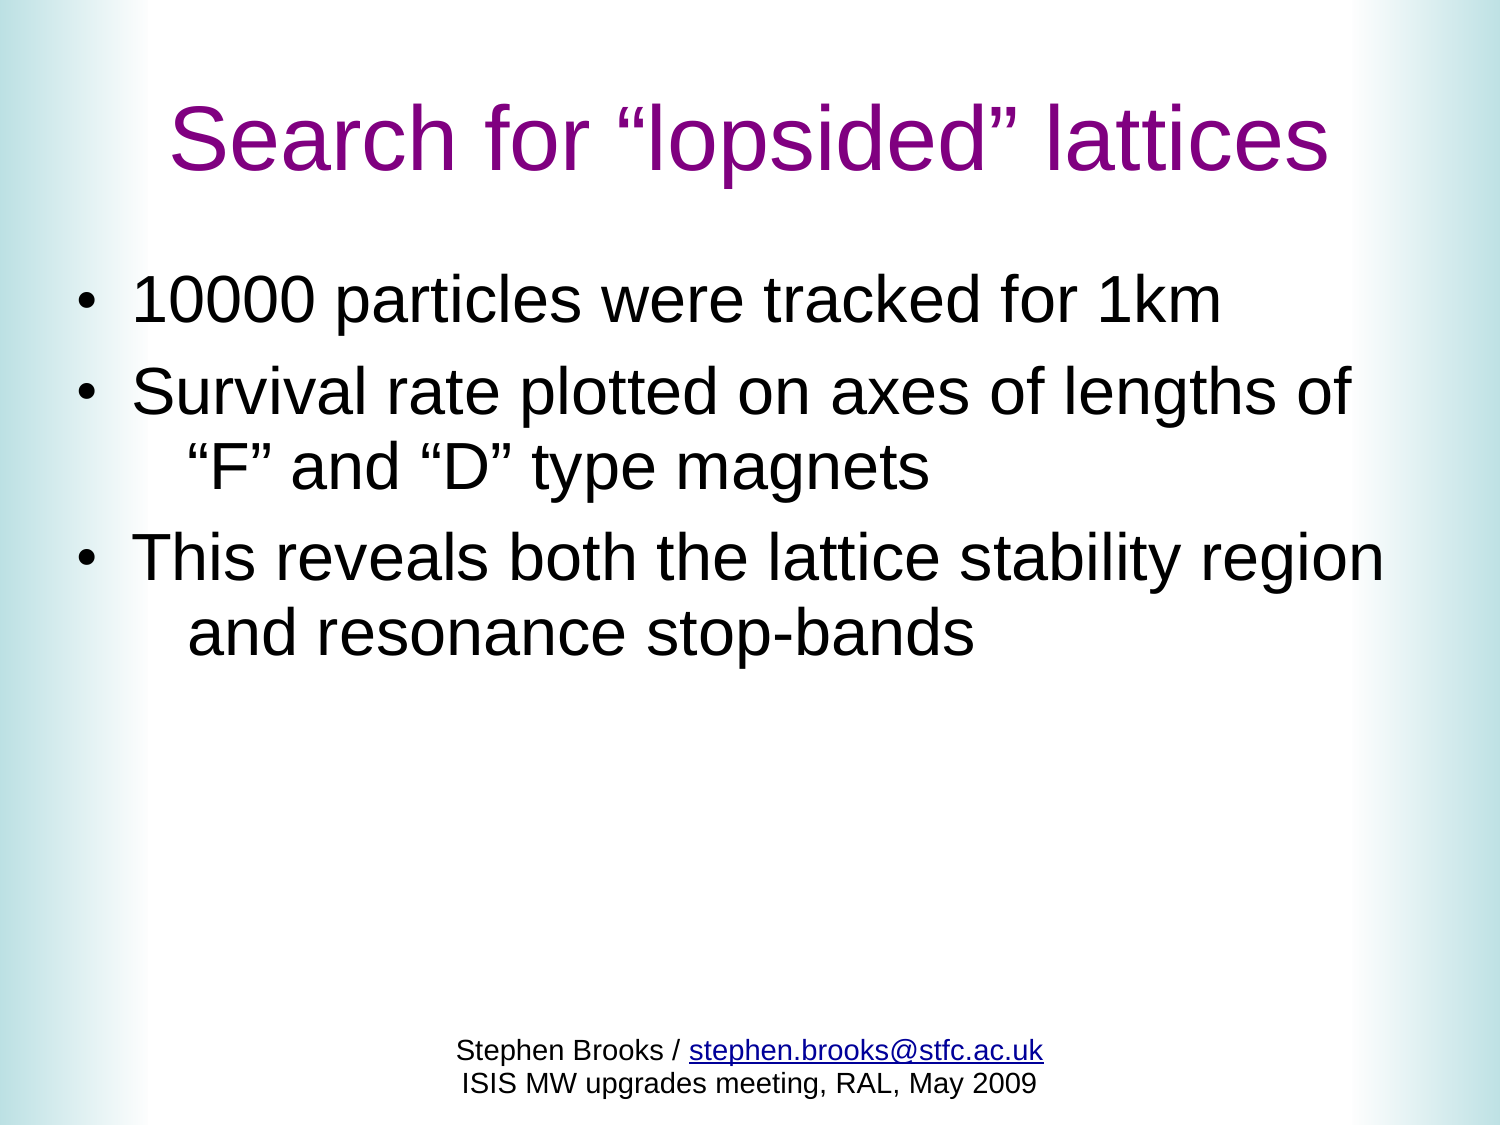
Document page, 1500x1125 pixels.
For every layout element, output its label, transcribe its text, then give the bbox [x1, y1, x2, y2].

list 10000 particles were tracked for 1km Survival rate plotted on axes of lengths of “F” and “D” type magnets This reveals both the lattice stability region and resonance stop-bands [75, 262, 1425, 991]
title Search for “lopsided” lattices [75, 52, 1425, 225]
